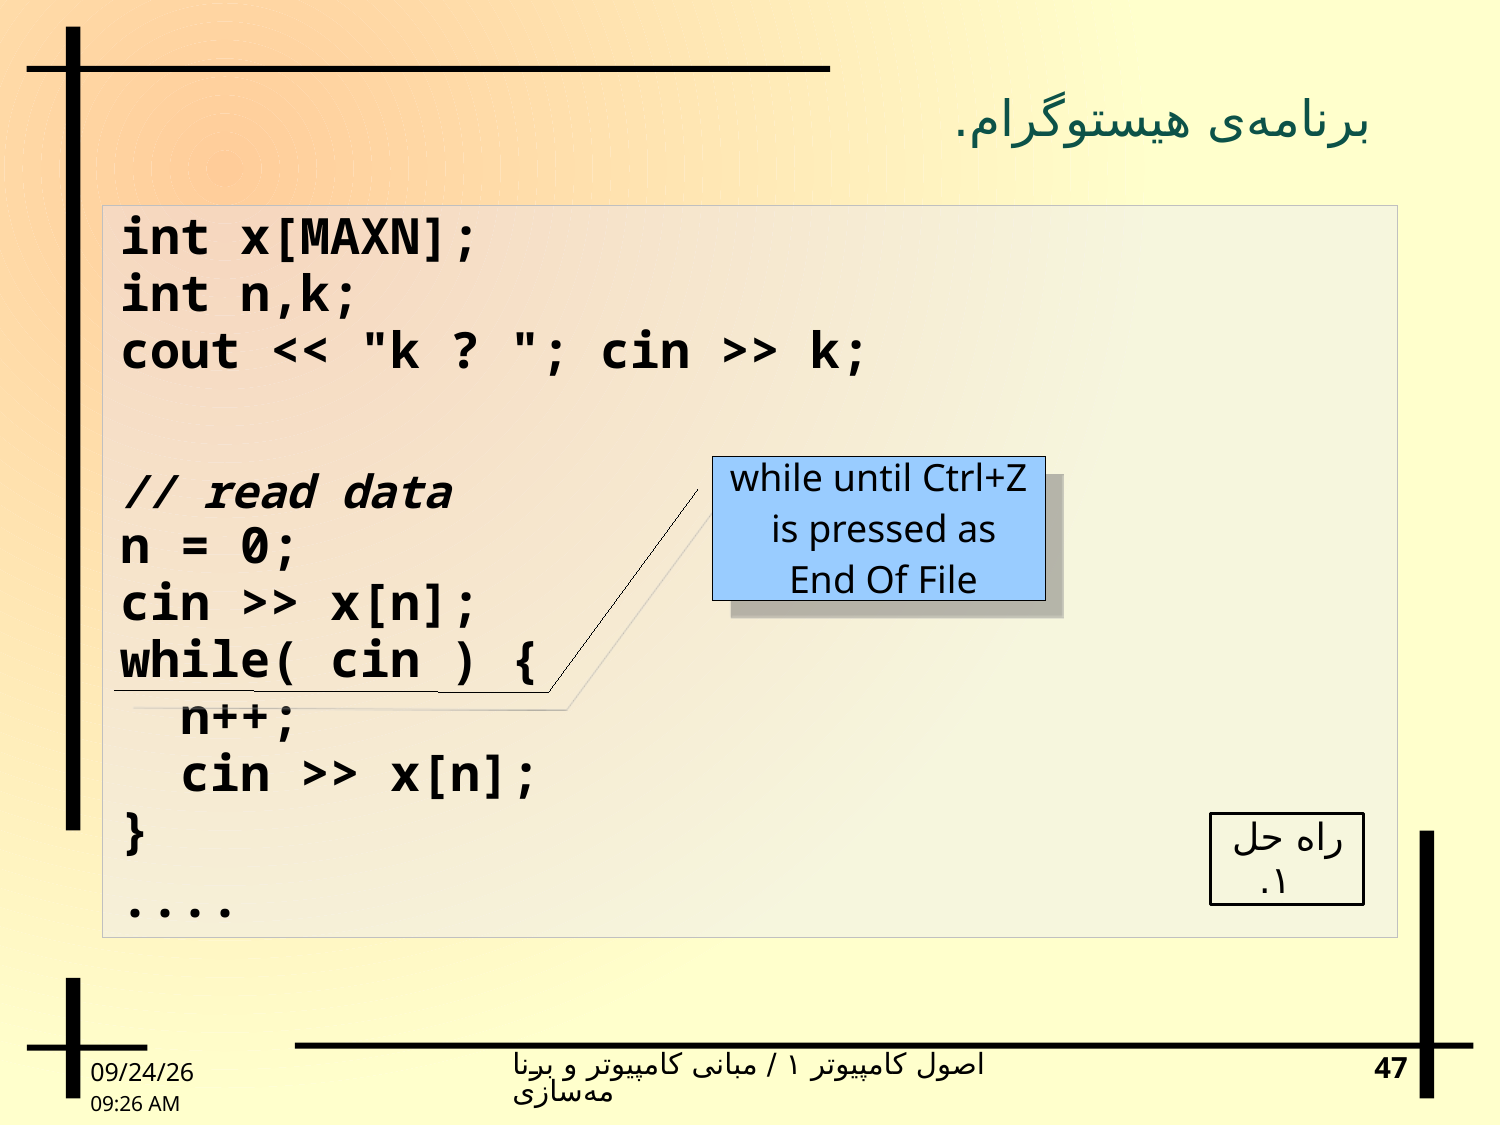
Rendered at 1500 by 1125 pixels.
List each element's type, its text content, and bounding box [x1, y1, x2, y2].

text_box int x[MAXN]; int n,k; cout << "k ? "; cin >> k; // read data n = 0; cin >> x[n]; while( cin ) { n++; cin >> x[n]; } .... [102, 205, 1398, 938]
list راه حل ۱. [1210, 813, 1364, 879]
text_box while until Ctrl+Z is pressed as End Of File [712, 457, 1045, 600]
list برنامه‌ی هیستوگرام. [86, 89, 1425, 188]
